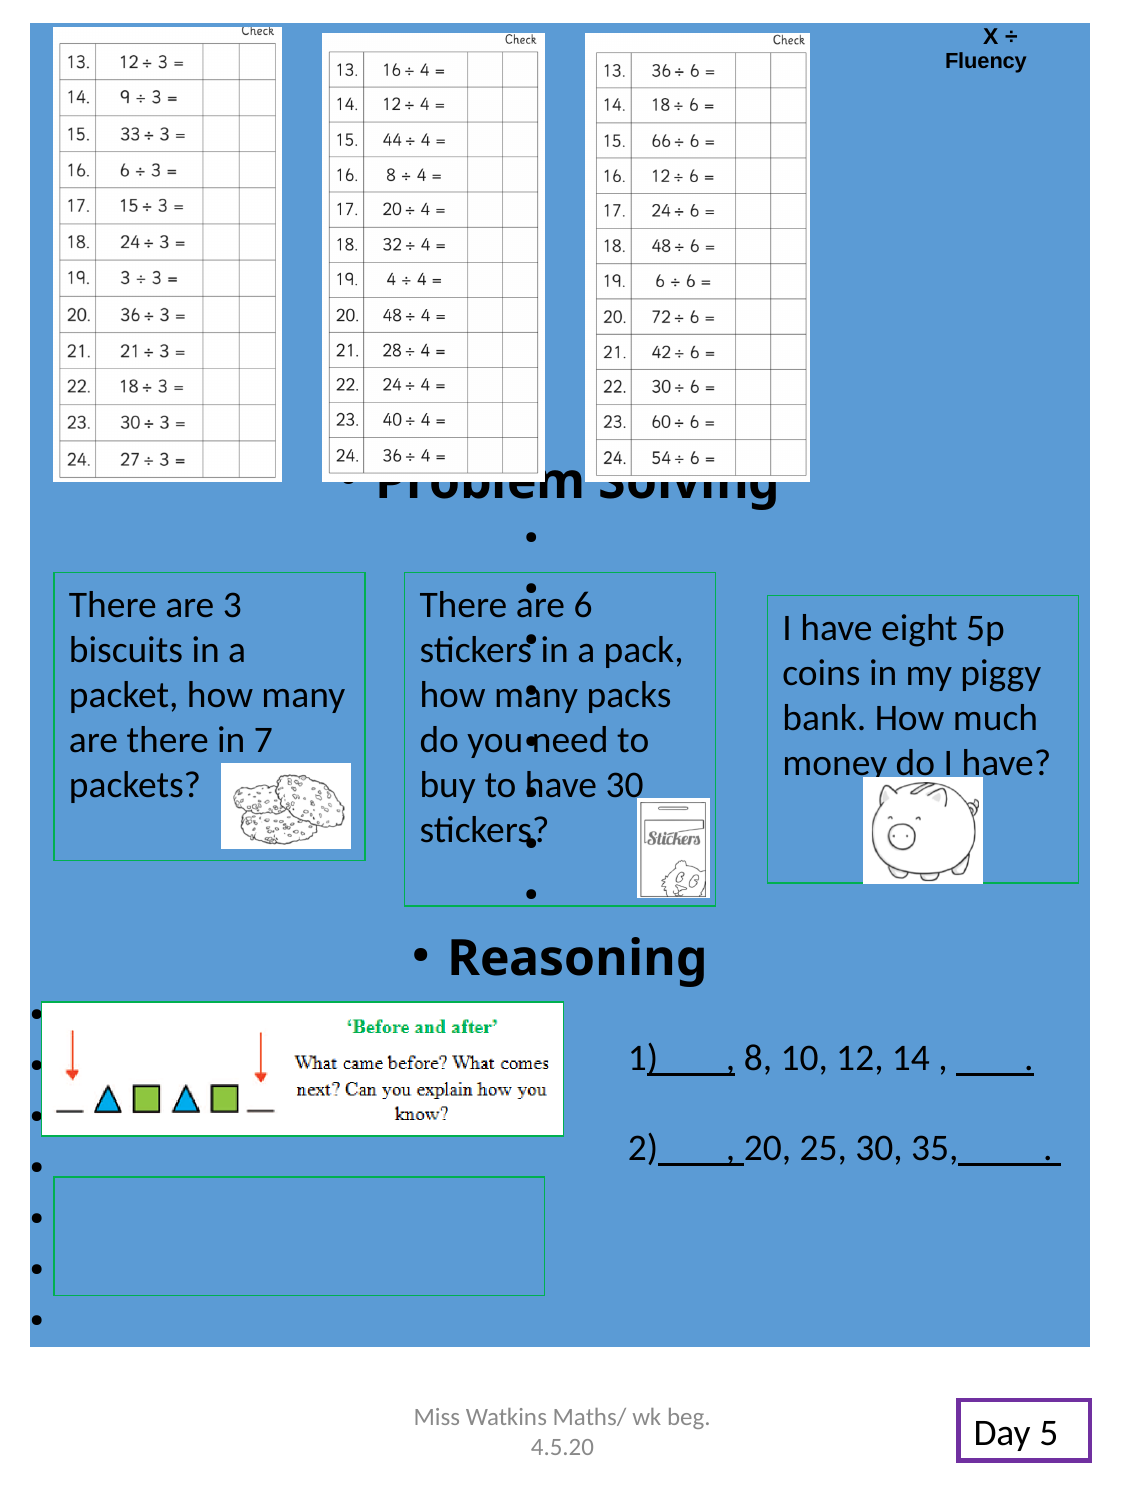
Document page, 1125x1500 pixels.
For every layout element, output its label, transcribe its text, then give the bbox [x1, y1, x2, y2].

text_box 1) , 8, 10, 12, 14 , . 2) , 20, 25, 30, 35, . [612, 1025, 1102, 1178]
picture [863, 777, 983, 884]
picture [42, 1002, 563, 1136]
picture [637, 798, 710, 898]
table_header X ÷ Fluency [30, 23, 1090, 445]
text_box Miss Watkins Maths/ wk beg. 4.5.20 [384, 1390, 741, 1471]
picture [585, 34, 810, 482]
table_cell Reasoning [30, 922, 1090, 1347]
table_cell Problem Solving [30, 445, 1090, 922]
text_box I have eight 5p coins in my piggy bank. How much money do I have? [767, 595, 1079, 884]
picture [322, 34, 545, 482]
text_box [53, 1177, 545, 1296]
picture [221, 763, 351, 849]
text_box There are 3 biscuits in a packet, how many are there in 7 packets? [53, 572, 365, 861]
text_box There are 6 stickers in a pack, how many packs do you need to buy to have 30 stickers? [404, 572, 716, 906]
text_box Day 5 [958, 1399, 1090, 1461]
picture [53, 27, 282, 482]
